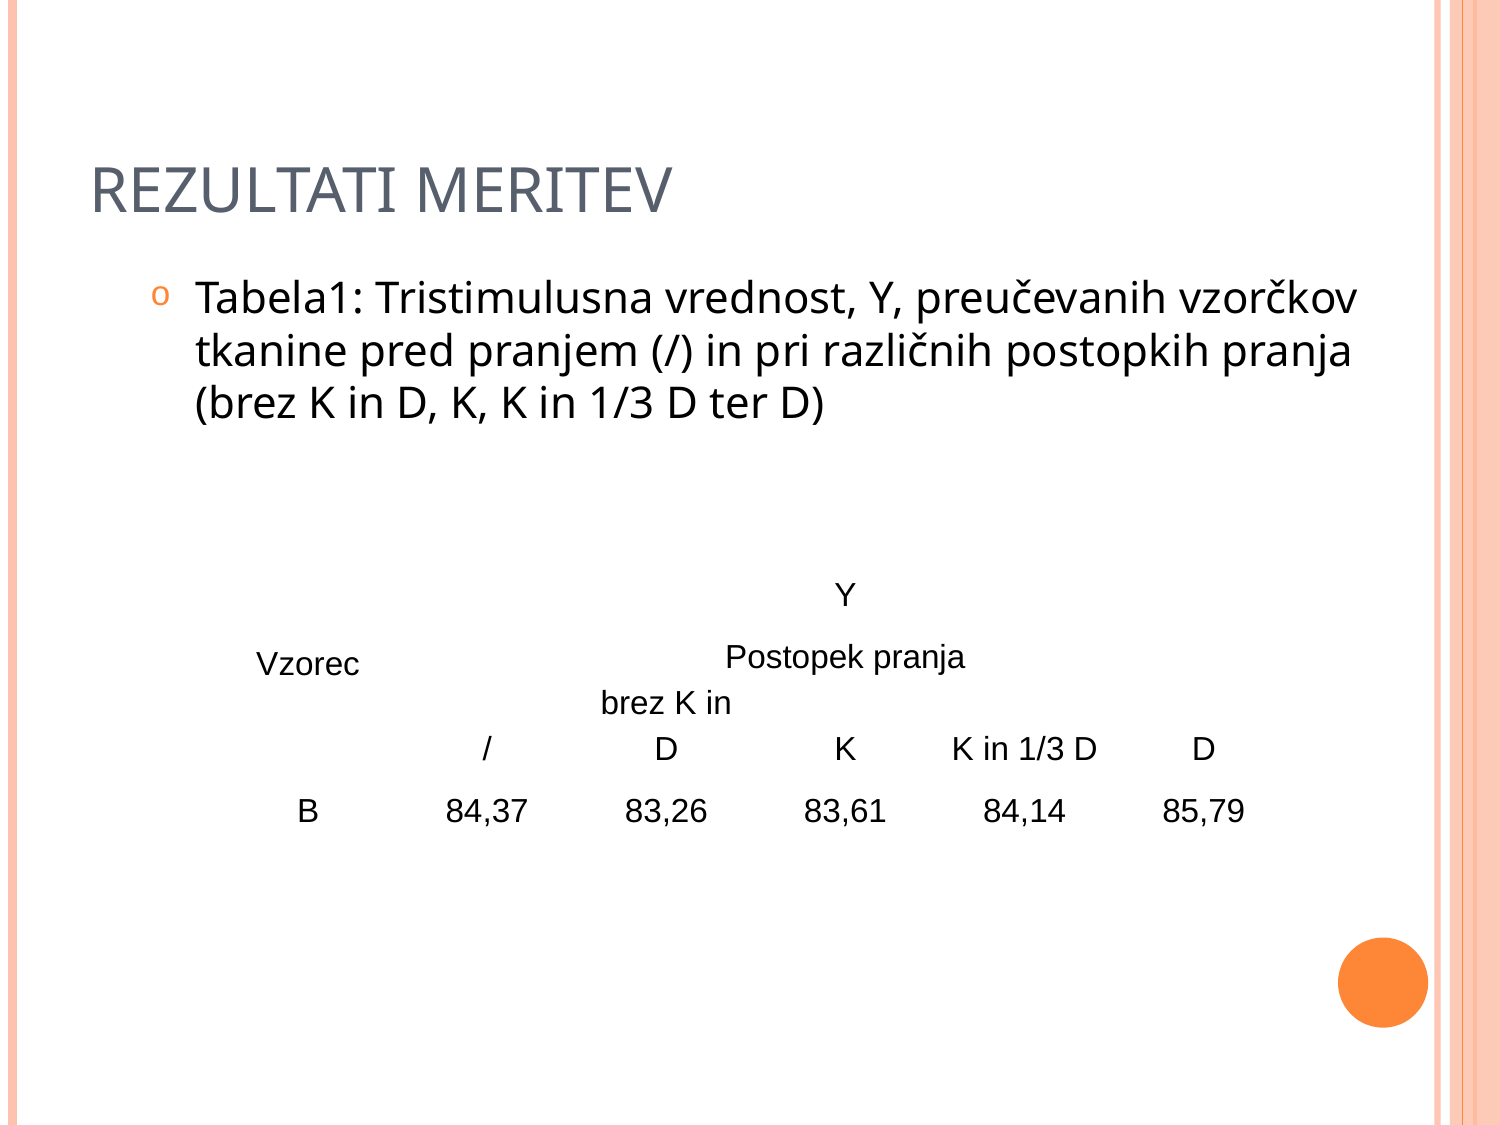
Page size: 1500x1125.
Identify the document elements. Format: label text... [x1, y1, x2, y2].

table_cell brez K in D [577, 675, 756, 767]
table_cell 84,14 [935, 767, 1114, 829]
table_cell 83,61 [756, 767, 935, 829]
table_cell 85,79 [1114, 767, 1293, 829]
table_header Y [398, 551, 1293, 613]
list Tabela1: Tristimulusna vrednost, Y, preučevanih vzorčkov tkanine pred pranjem (/) in pri različnih postopkih pranja (brez K in D, K, K in 1/3 D ter D) [75, 262, 1426, 658]
table_cell Postopek pranja [398, 613, 1293, 675]
table_header Vzorec [219, 551, 398, 767]
table_cell B [219, 767, 398, 829]
table_cell K [756, 675, 935, 767]
table_cell D [1114, 675, 1293, 767]
title REZULTATI MERITEV [74, 44, 1300, 233]
table_cell 83,26 [577, 767, 756, 829]
table_cell K in 1/3 D [935, 675, 1114, 767]
table_cell 84,37 [398, 767, 577, 829]
table_cell / [398, 675, 577, 767]
